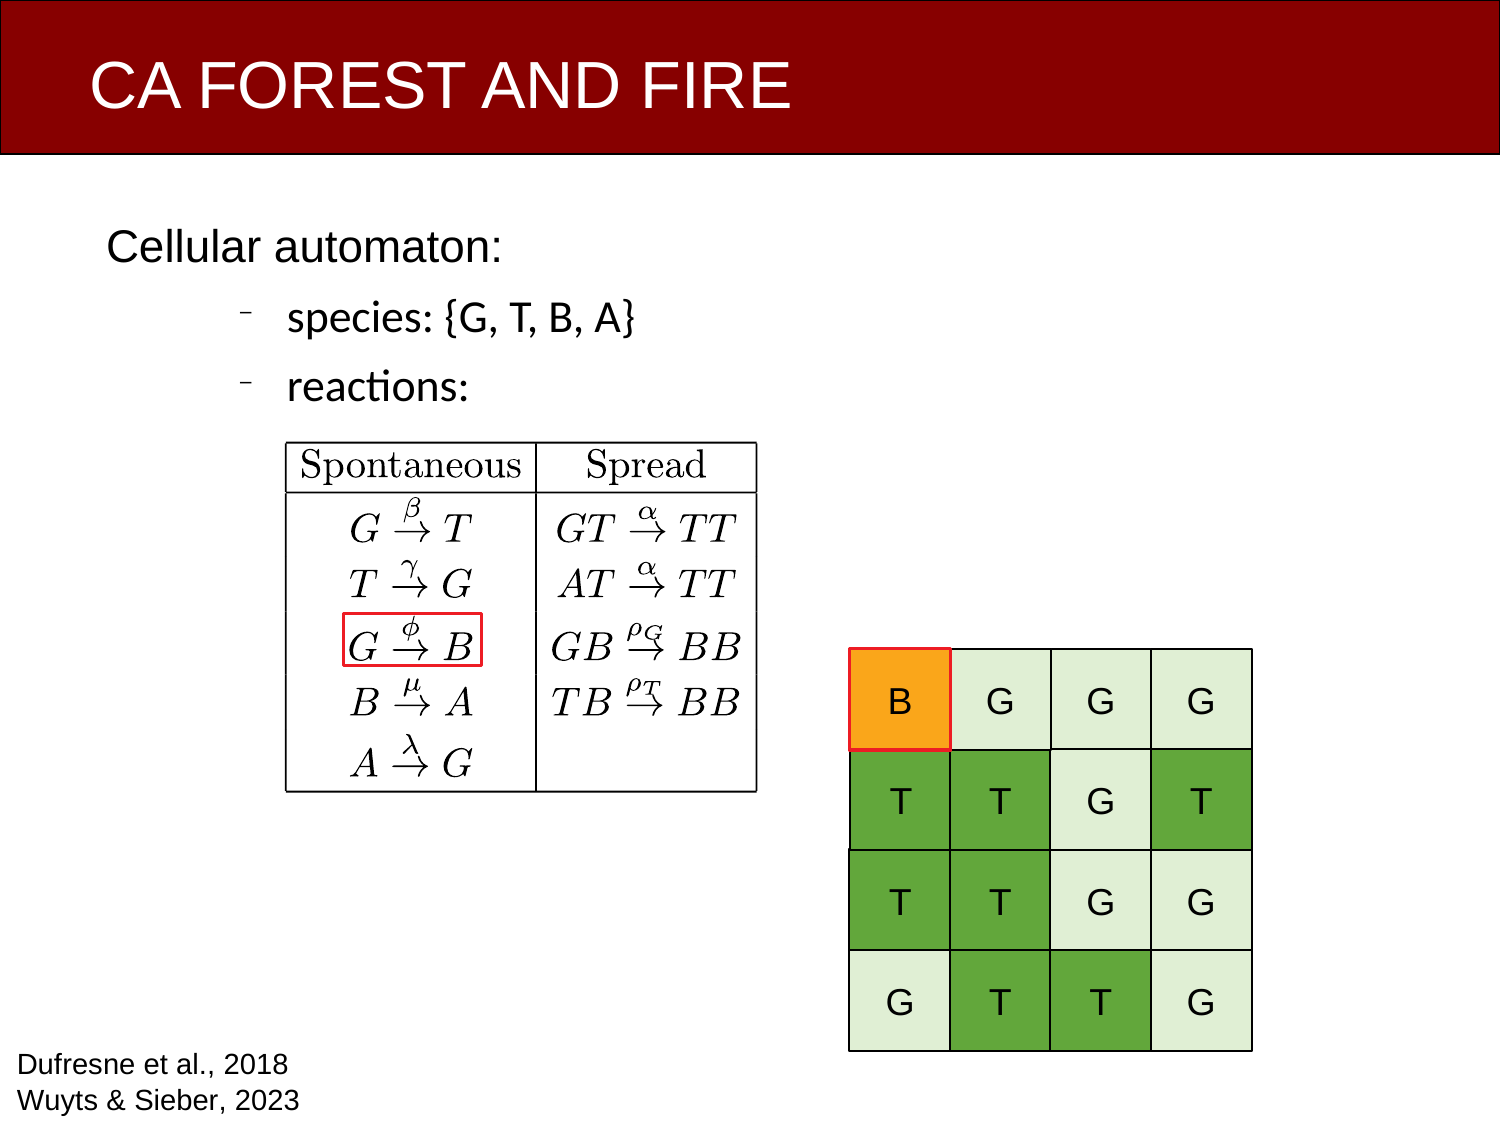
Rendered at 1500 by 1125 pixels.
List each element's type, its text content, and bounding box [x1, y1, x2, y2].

text_box T [1050, 952, 1150, 1052]
text_box G [849, 952, 949, 1052]
title CA FOREST AND FIRE [74, 3, 1425, 160]
list Cellular automaton: species: {G, T, B, A} reactions: [75, 209, 1425, 952]
text_box Dufresne et al., 2018 Wuyts & Sieber, 2023 [2, 1038, 442, 1125]
text_box G [1150, 952, 1252, 1052]
text_box [0, 0, 1500, 154]
text_box T [949, 952, 1050, 1052]
